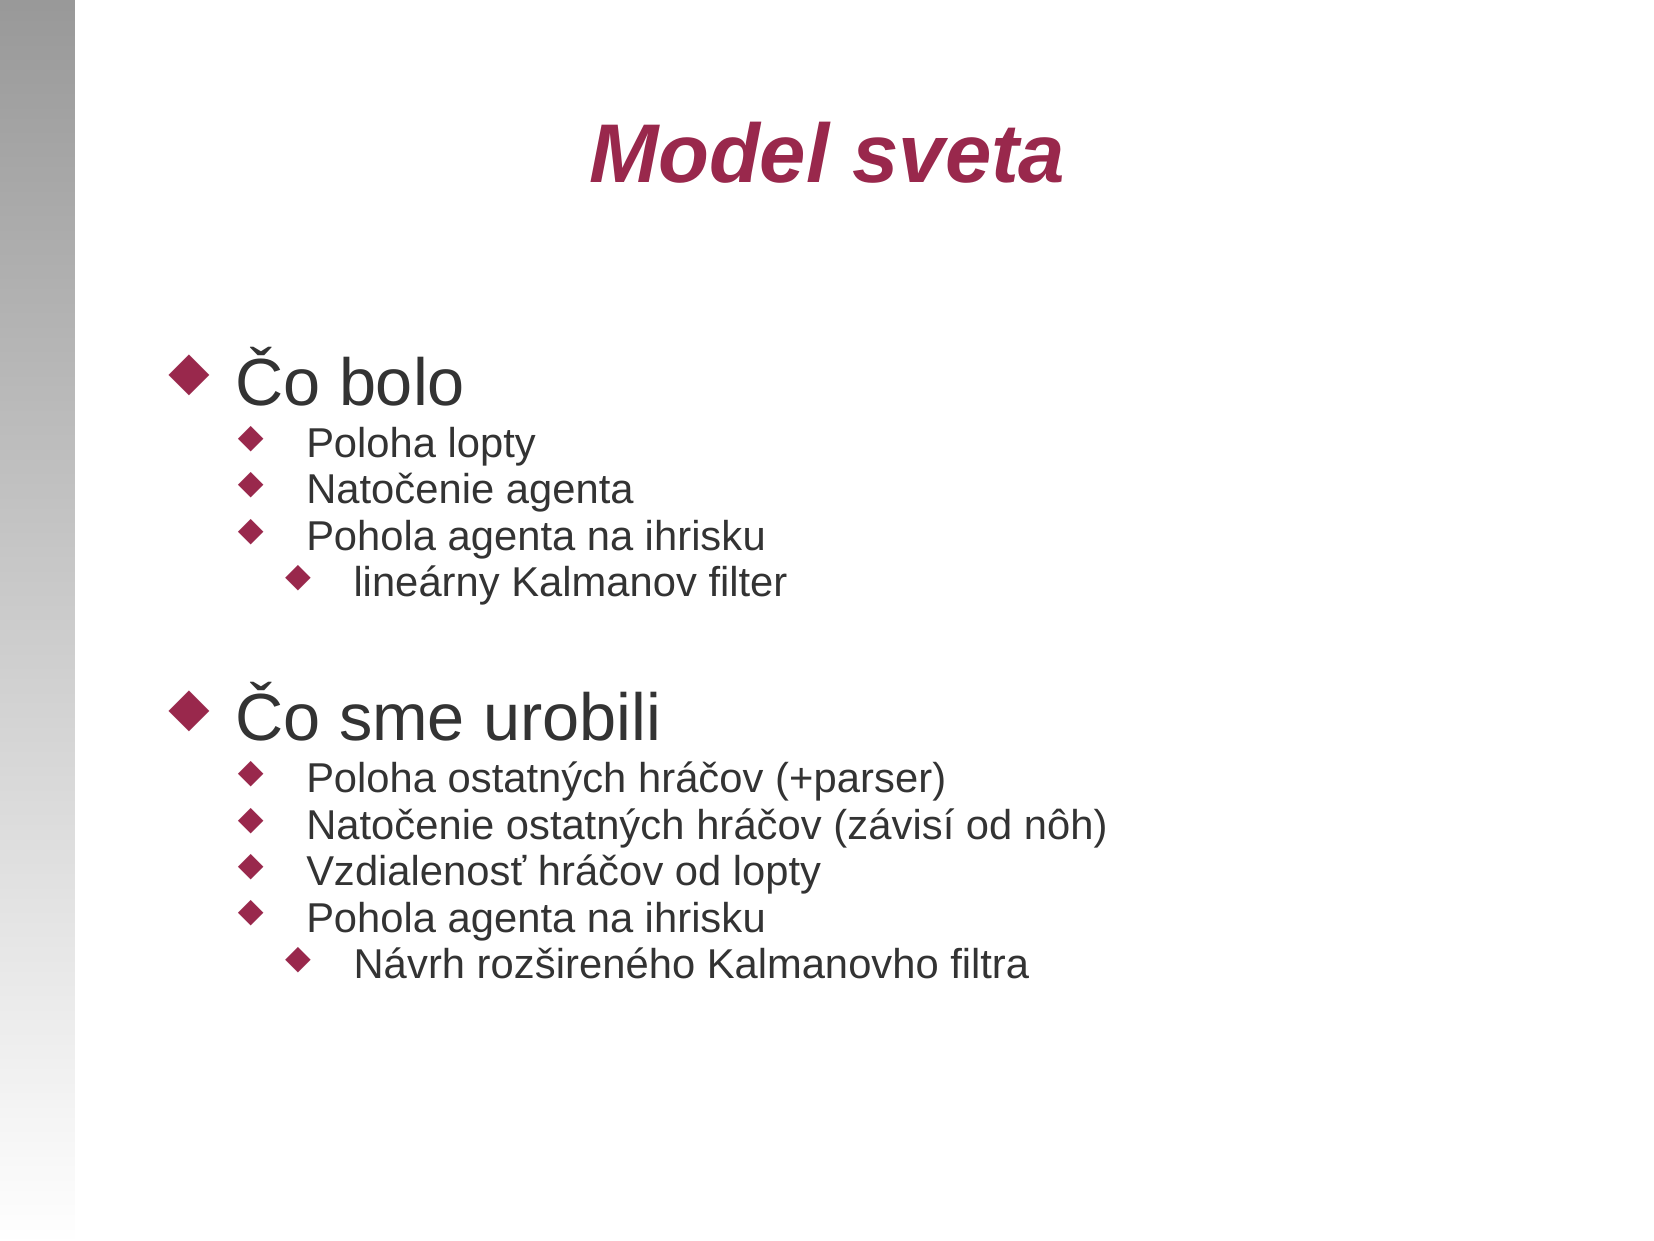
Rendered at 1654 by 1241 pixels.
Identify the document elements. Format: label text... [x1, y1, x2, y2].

title Model sveta [121, 57, 1534, 250]
list Čo bolo Poloha lopty Natočenie agenta Pohola agenta na ihrisku lineárny Kalmanov filter Čo sme urobili Poloha ostatných hráčov (+parser) Natočenie ostatných hráčov (závisí od nôh) Vzdialenosť hráčov od lopty Pohola agenta na ihrisku Návrh rozšireného Kalmanovho filtra [152, 344, 1534, 1112]
